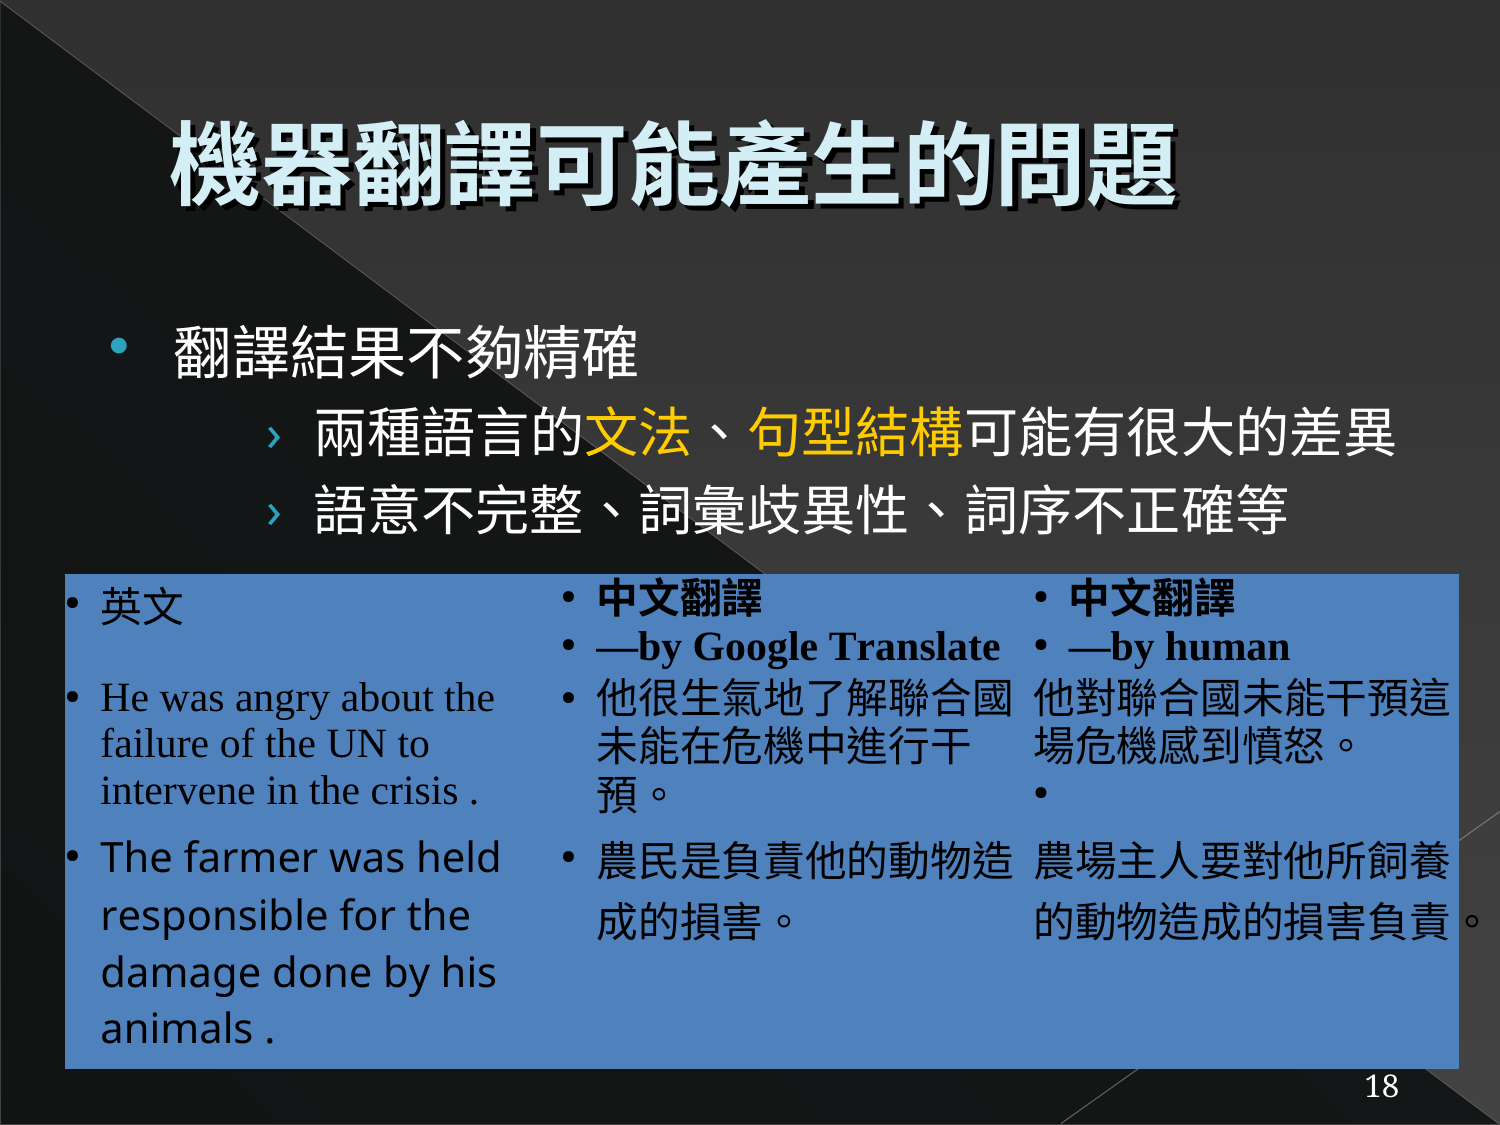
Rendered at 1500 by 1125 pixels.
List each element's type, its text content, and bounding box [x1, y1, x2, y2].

table_cell He was angry about the failure of the UN to intervene in the crisis . [65, 674, 561, 828]
table_cell 他對聯合國未能干預這場危機感到憤怒。 [1034, 674, 1459, 828]
table_header 中文翻譯 —by human [1034, 574, 1459, 674]
table_header 英文 [65, 574, 561, 674]
table_cell 農場主人要對他所飼養的動物造成的損害負責。 [1034, 828, 1459, 1069]
list 翻譯結果不夠精確 兩種語言的文法、句型結構可能有很大的差異 語意不完整、詞彙歧異性、詞序不正確等 目前最先進的機器翻譯系統—Google Translate也仍然存在這些問題 [75, 308, 1426, 574]
table_cell The farmer was held responsible for the damage done by his animals . [65, 828, 561, 1069]
table_cell 他很生氣地了解聯合國未能在危機中進行干預。 [561, 674, 1034, 828]
table_cell 農民是負責他的動物造成的損害。 [561, 828, 1034, 1069]
text_box 18 [1340, 1058, 1424, 1109]
table_header 中文翻譯 —by Google Translate [561, 574, 1034, 674]
title 機器翻譯可能產生的問題 [75, 43, 1426, 274]
